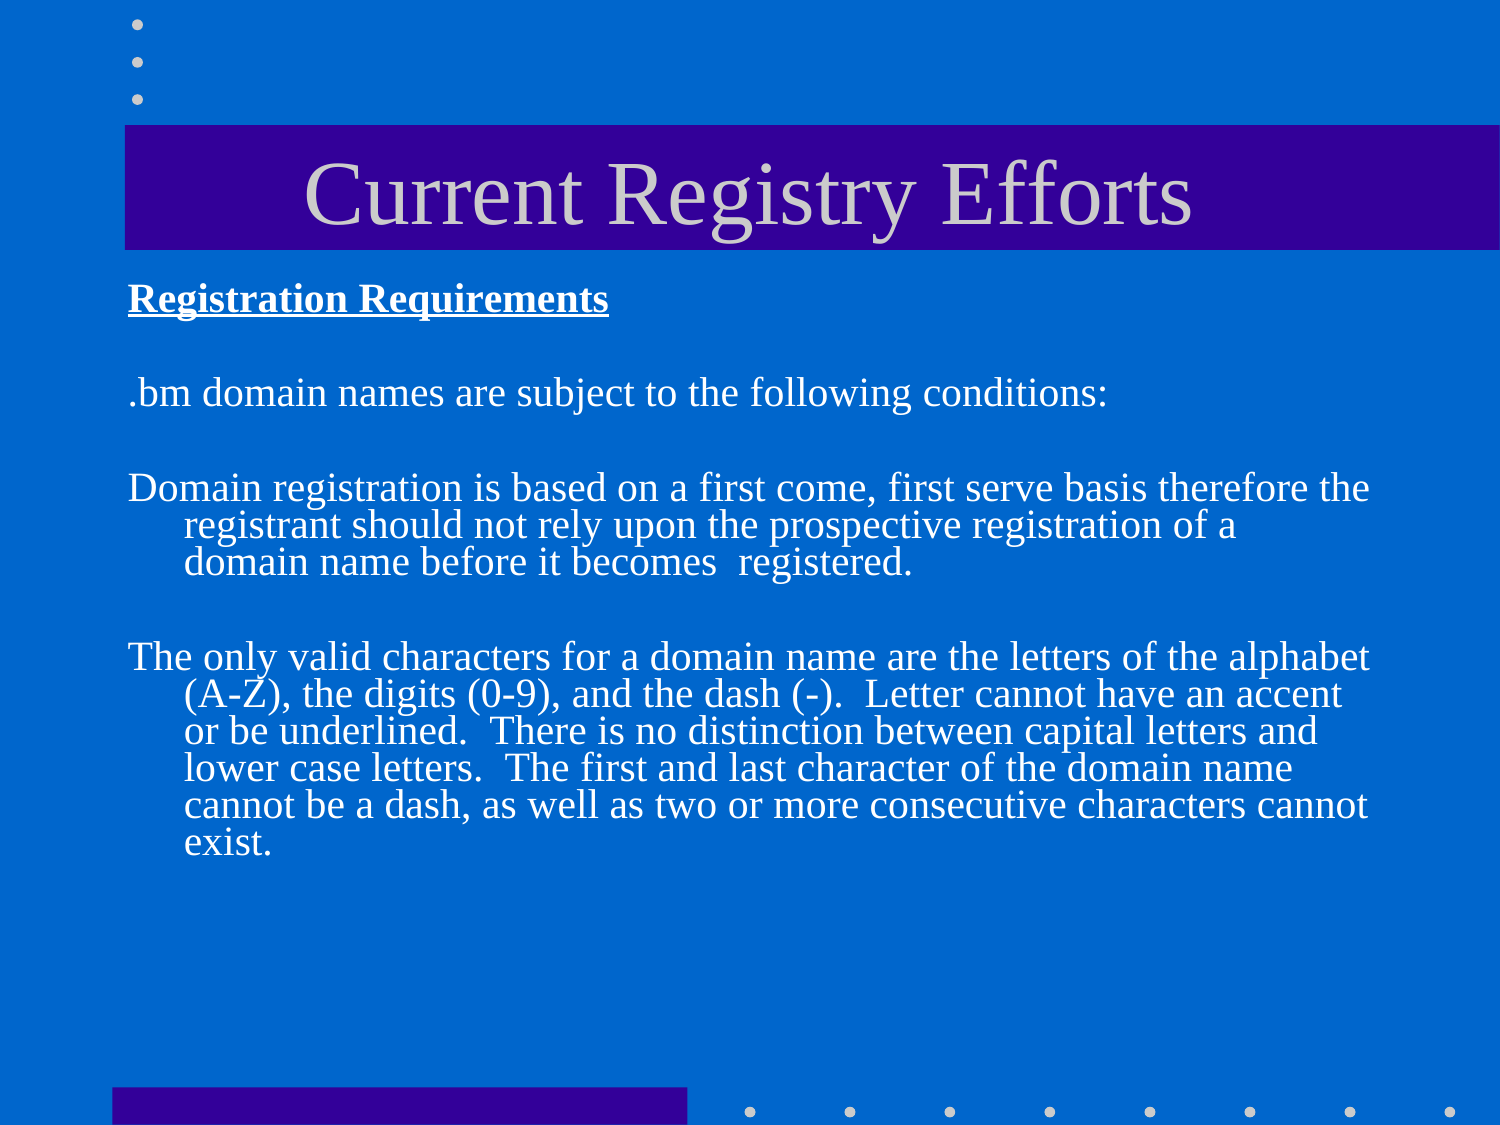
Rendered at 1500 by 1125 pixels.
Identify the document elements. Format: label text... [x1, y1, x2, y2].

list Registration Requirements .bm domain names are subject to the following conditions: Domain registration is based on a first come, first serve basis therefore the registrant should not rely upon the prospective registration of a domain name before it becomes registered. The only valid characters for a domain name are the letters of the alphabet (A-Z), the digits (0-9), and the dash (-). Letter cannot have an accent or be underlined. There is no distinction between capital letters and lower case letters. The first and last character of the domain name cannot be a dash, as well as two or more consecutive characters cannot exist. [112, 275, 1388, 1001]
title Current Registry Efforts [112, 99, 1388, 275]
